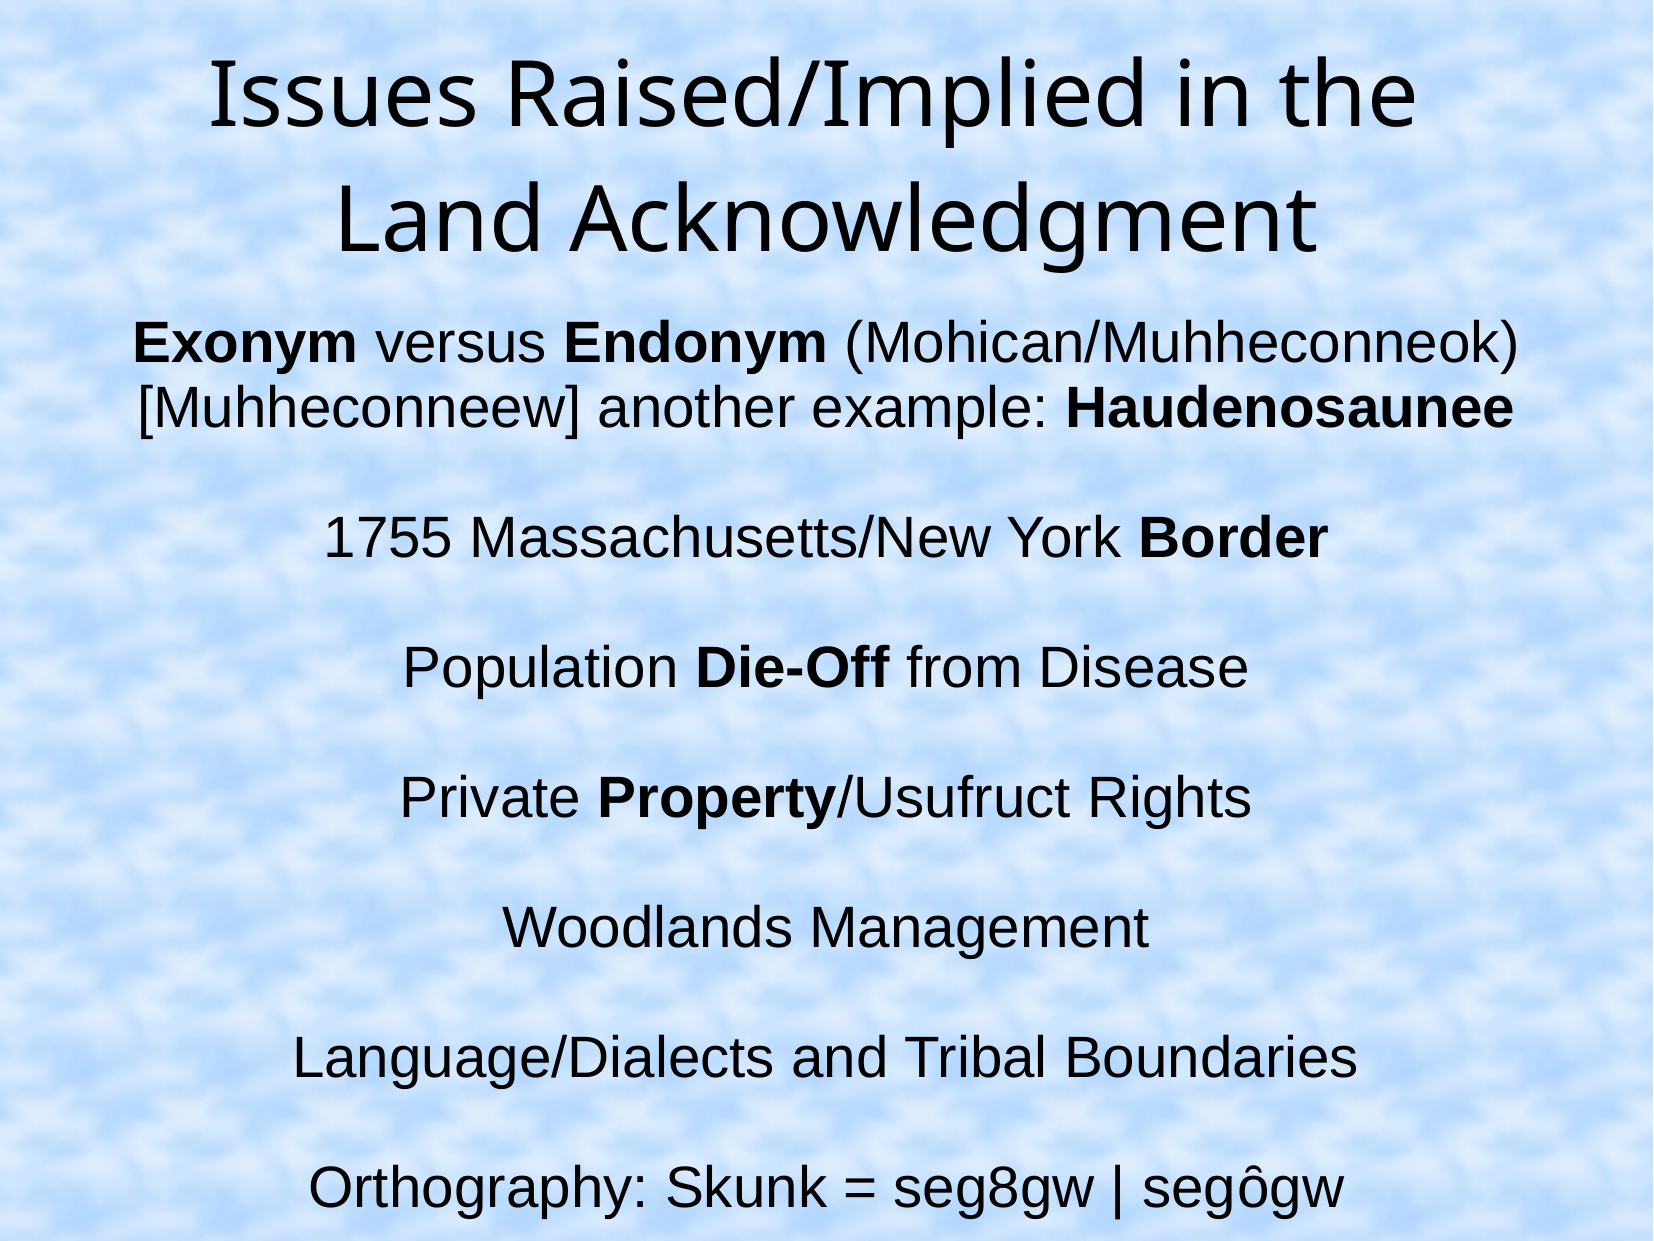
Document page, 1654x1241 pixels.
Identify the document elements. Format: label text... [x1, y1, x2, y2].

title Issues Raised/Implied in the Land Acknowledgment [82, 41, 1571, 174]
subtitle Exonym versus Endonym (Mohican/Muhheconneok) [Muhheconneew] another example: Haudenosaunee 1755 Massachusetts/New York Border Population Die-Off from Disease Private Property/Usufruct Rights Woodlands Management Language/Dialects and Tribal Boundaries Orthography: Skunk = seg8gw | segȏgw [82, 174, 1571, 1225]
picture [0, 0, 1654, 1241]
